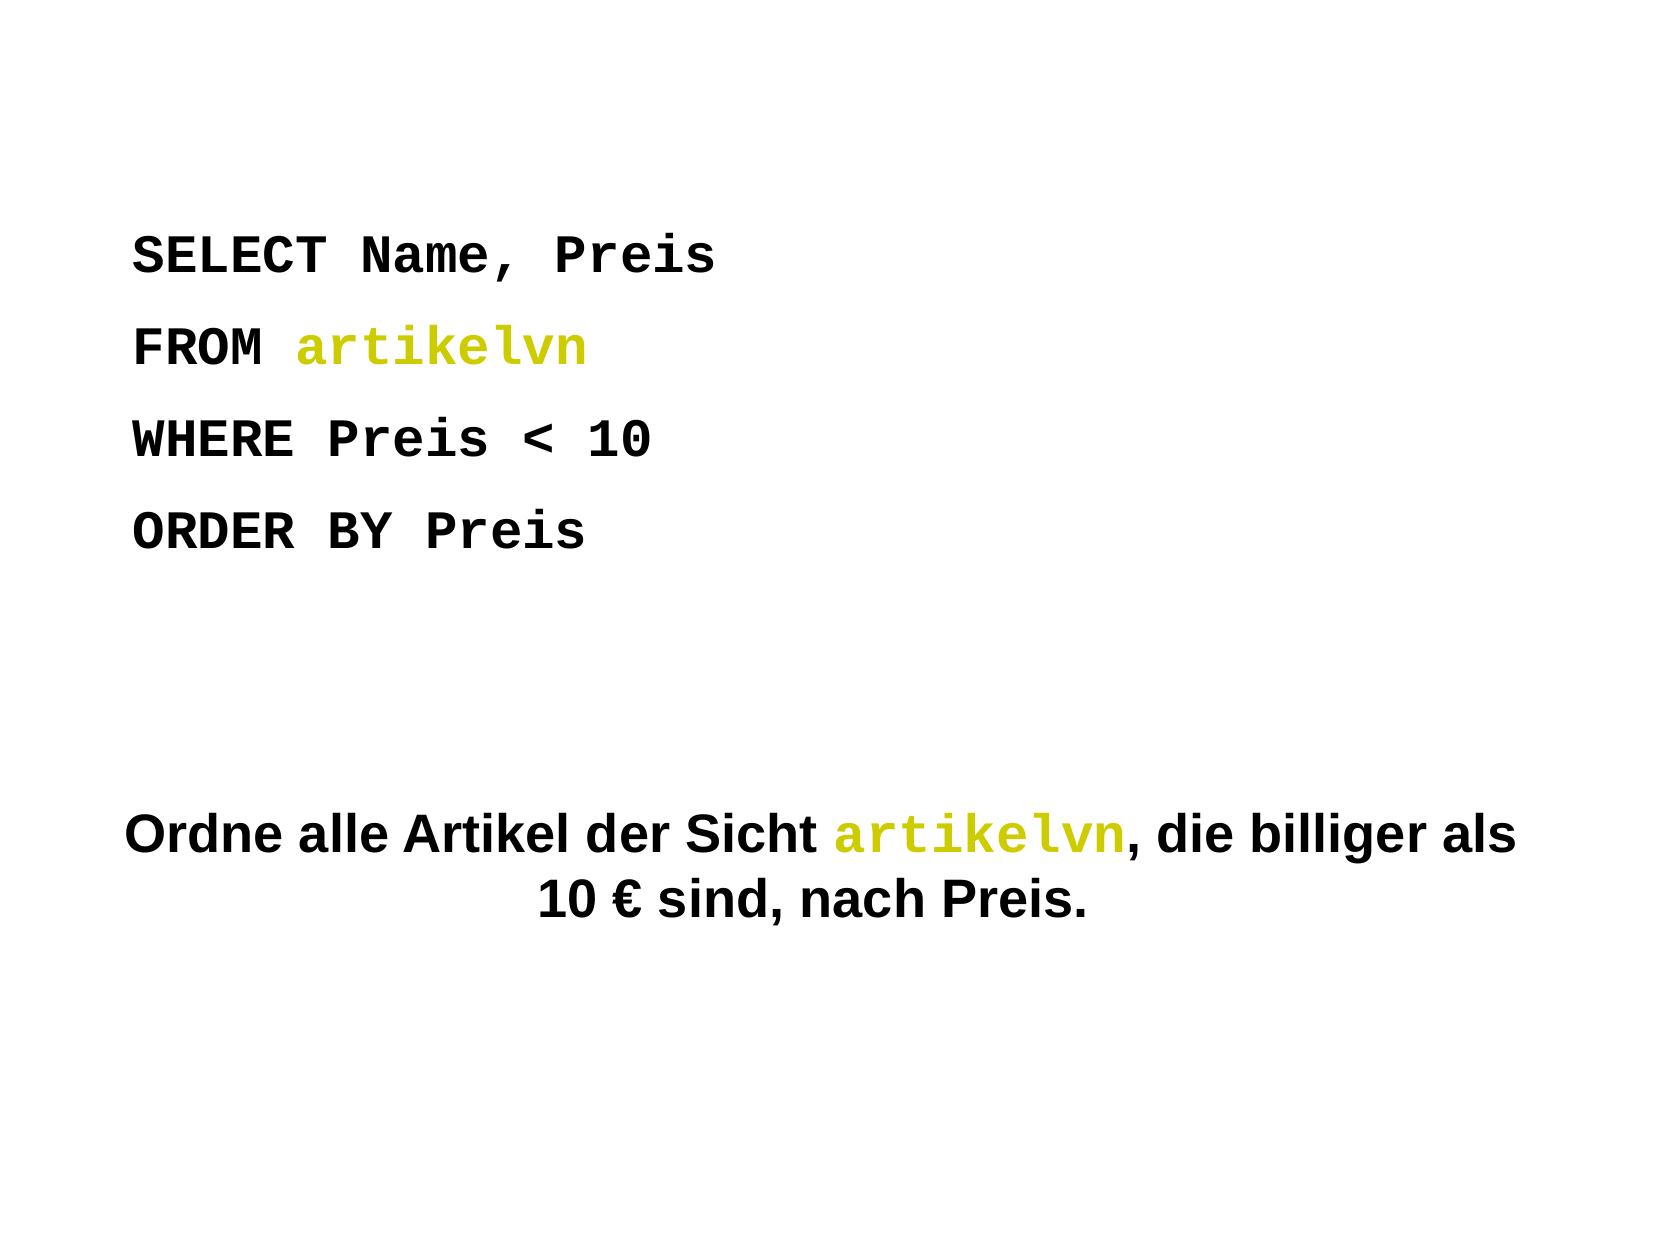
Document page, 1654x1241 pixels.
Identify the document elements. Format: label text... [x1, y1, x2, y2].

title Ordne alle Artikel der Sicht artikelvn, die billiger als 10 € sind, nach Preis. [76, 787, 1566, 945]
text_box SELECT Name, Preis FROM artikelvn WHERE Preis < 10 ORDER BY Preis [118, 188, 1654, 544]
